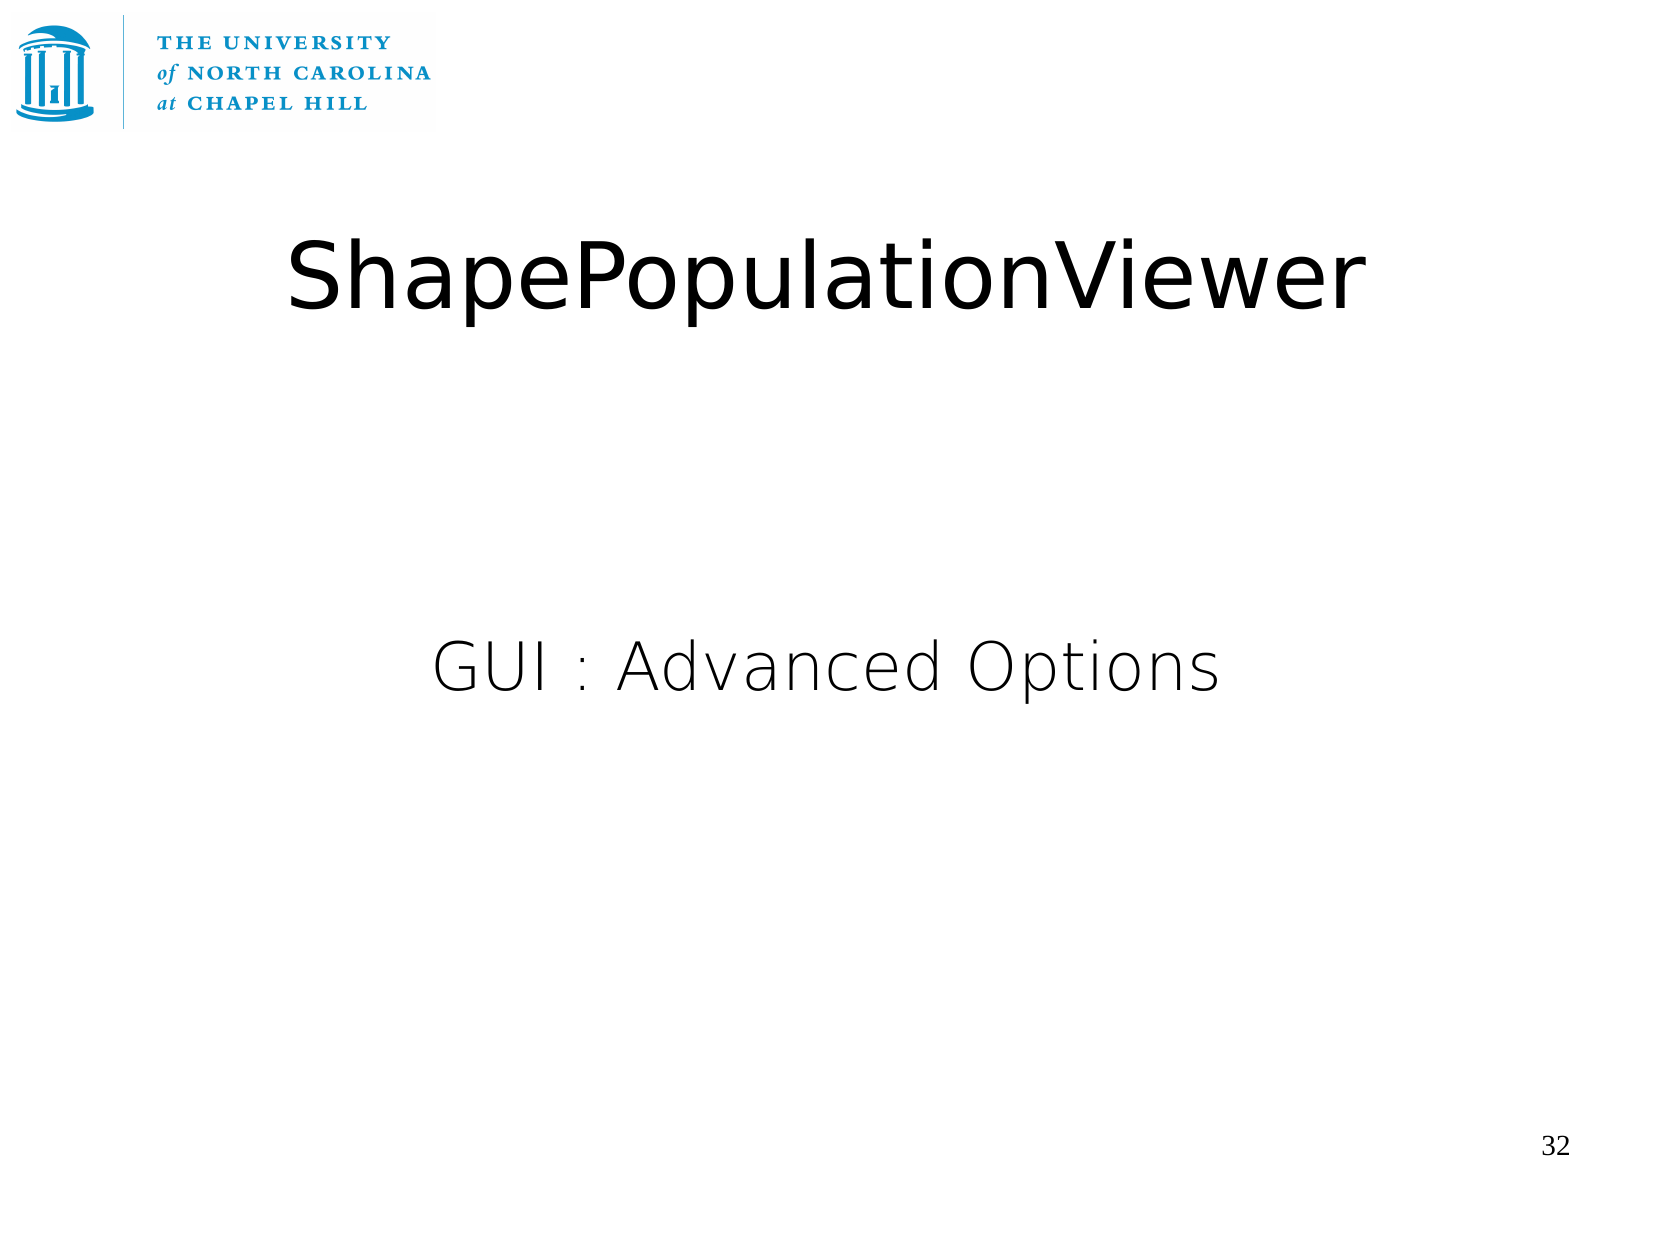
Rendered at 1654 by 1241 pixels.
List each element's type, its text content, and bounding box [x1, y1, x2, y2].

picture [11, 12, 436, 132]
title ShapePopulationViewer [82, 173, 1571, 381]
subtitle GUI : Advanced Options [82, 435, 1571, 901]
